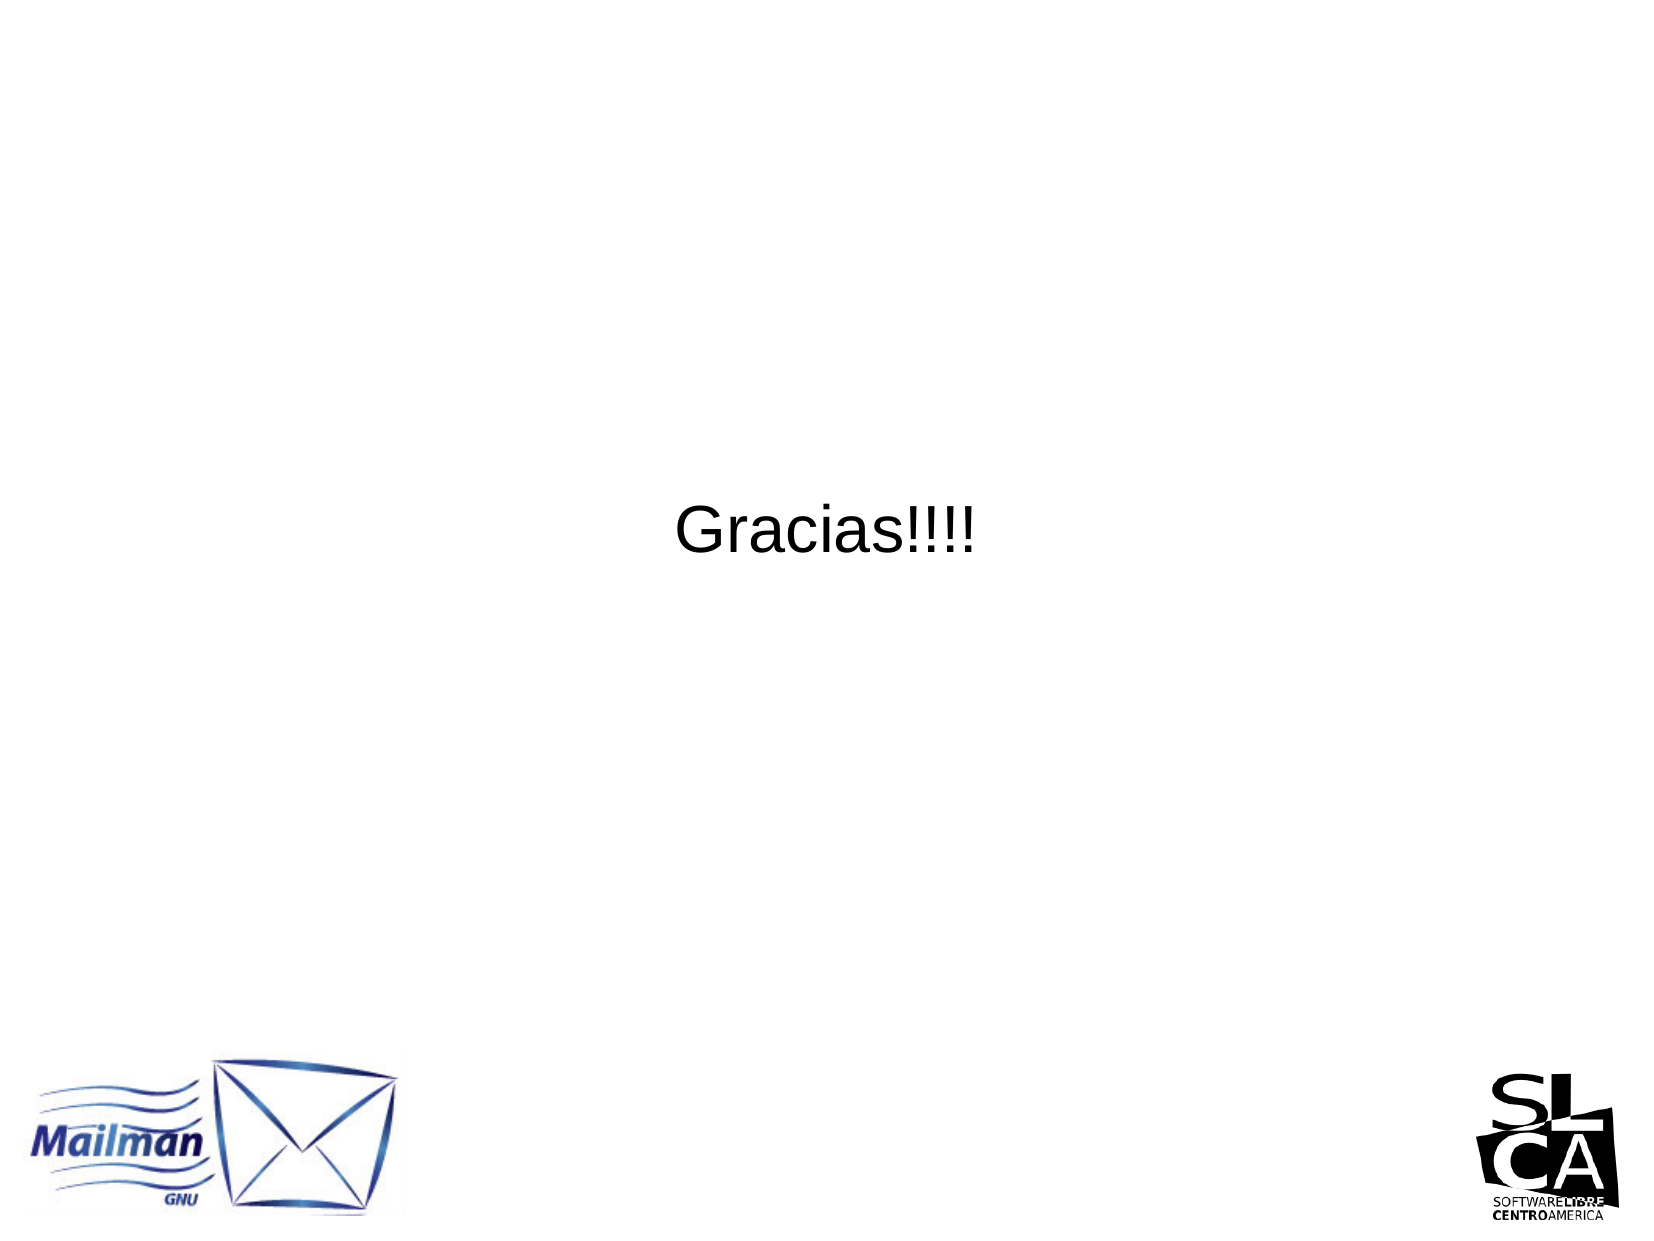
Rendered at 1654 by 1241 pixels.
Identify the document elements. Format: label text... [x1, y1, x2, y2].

picture [1476, 1062, 1619, 1220]
subtitle Gracias!!!! [82, 49, 1571, 1010]
picture [23, 1051, 405, 1216]
